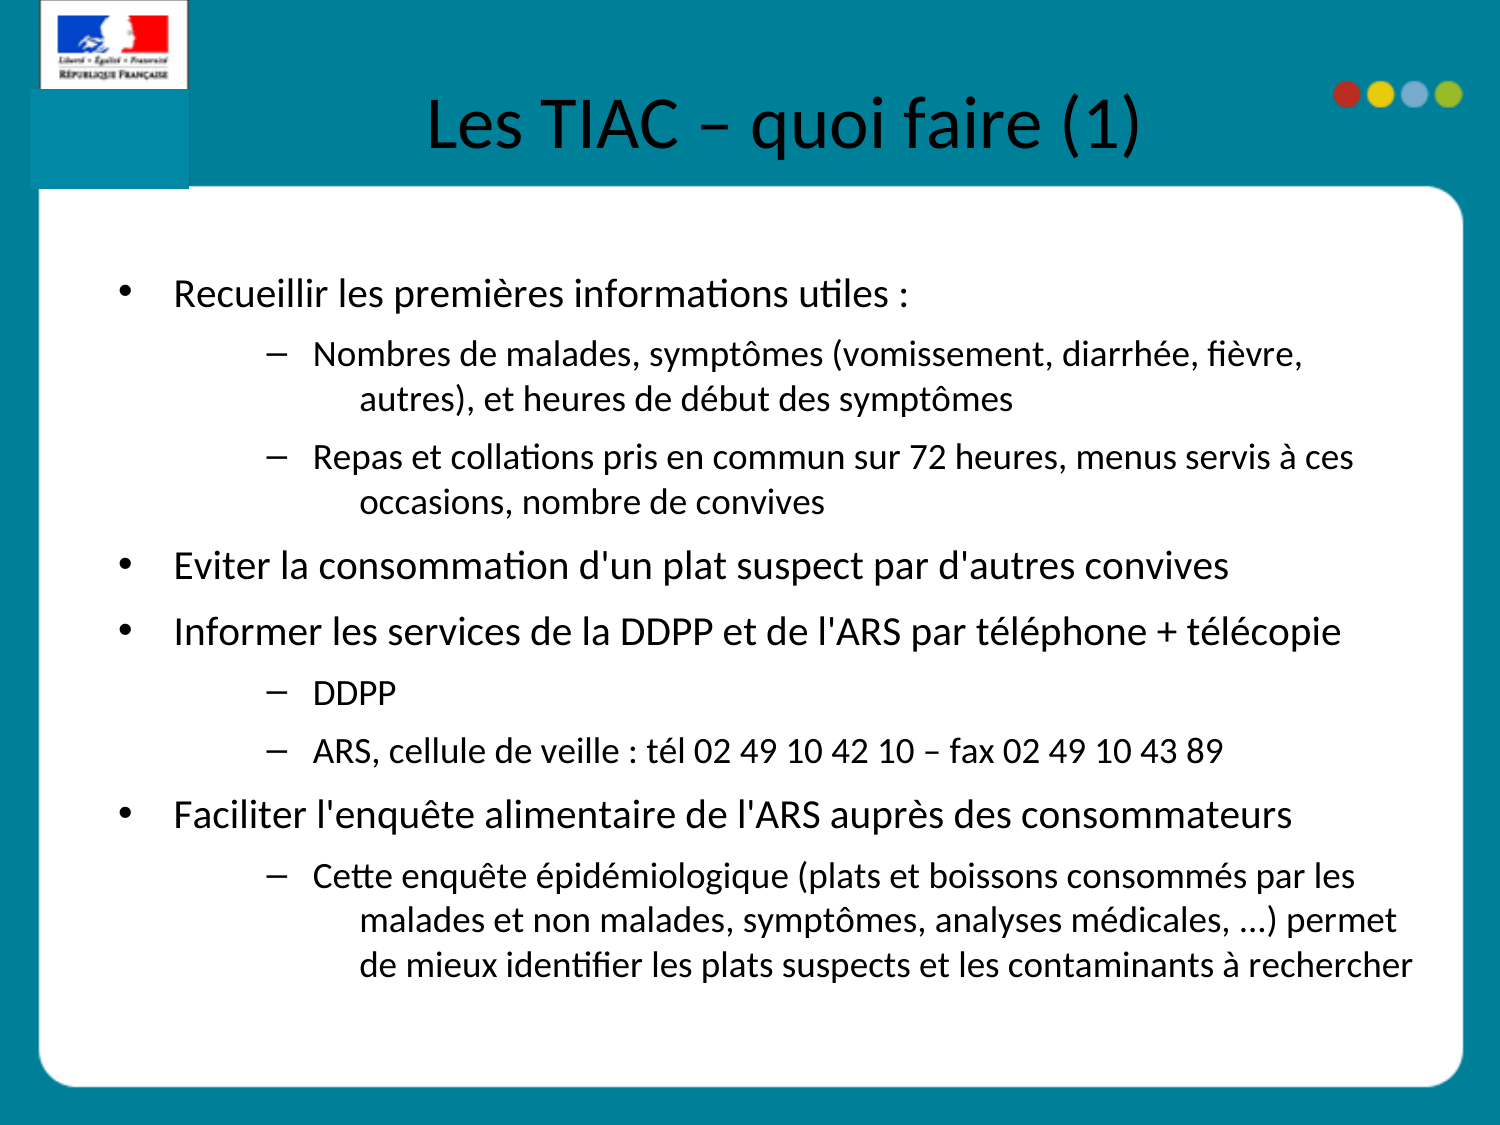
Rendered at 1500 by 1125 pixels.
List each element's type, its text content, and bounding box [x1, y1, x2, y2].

list Recueillir les premières informations utiles : Nombres de malades, symptômes (vomissement, diarrhée, fièvre, autres), et heures de début des symptômes Repas et collations pris en commun sur 72 heures, menus servis à ces occasions, nombre de convives Eviter la consommation d'un plat suspect par d'autres convives Informer les services de la DDPP et de l'ARS par téléphone + télécopie DDPP ARS, cellule de veille : tél 02 49 10 42 10 – fax 02 49 10 43 89 Faciliter l'enquête alimentaire de l'ARS auprès des consommateurs Cette enquête épidémiologique (plats et boissons consommés par les malades et non malades, symptômes, analyses médicales, ...) permet de mieux identifier les plats suspects et les contaminants à rechercher [118, 265, 1424, 1001]
title Les TIAC – quoi faire (1) [147, 0, 1423, 237]
